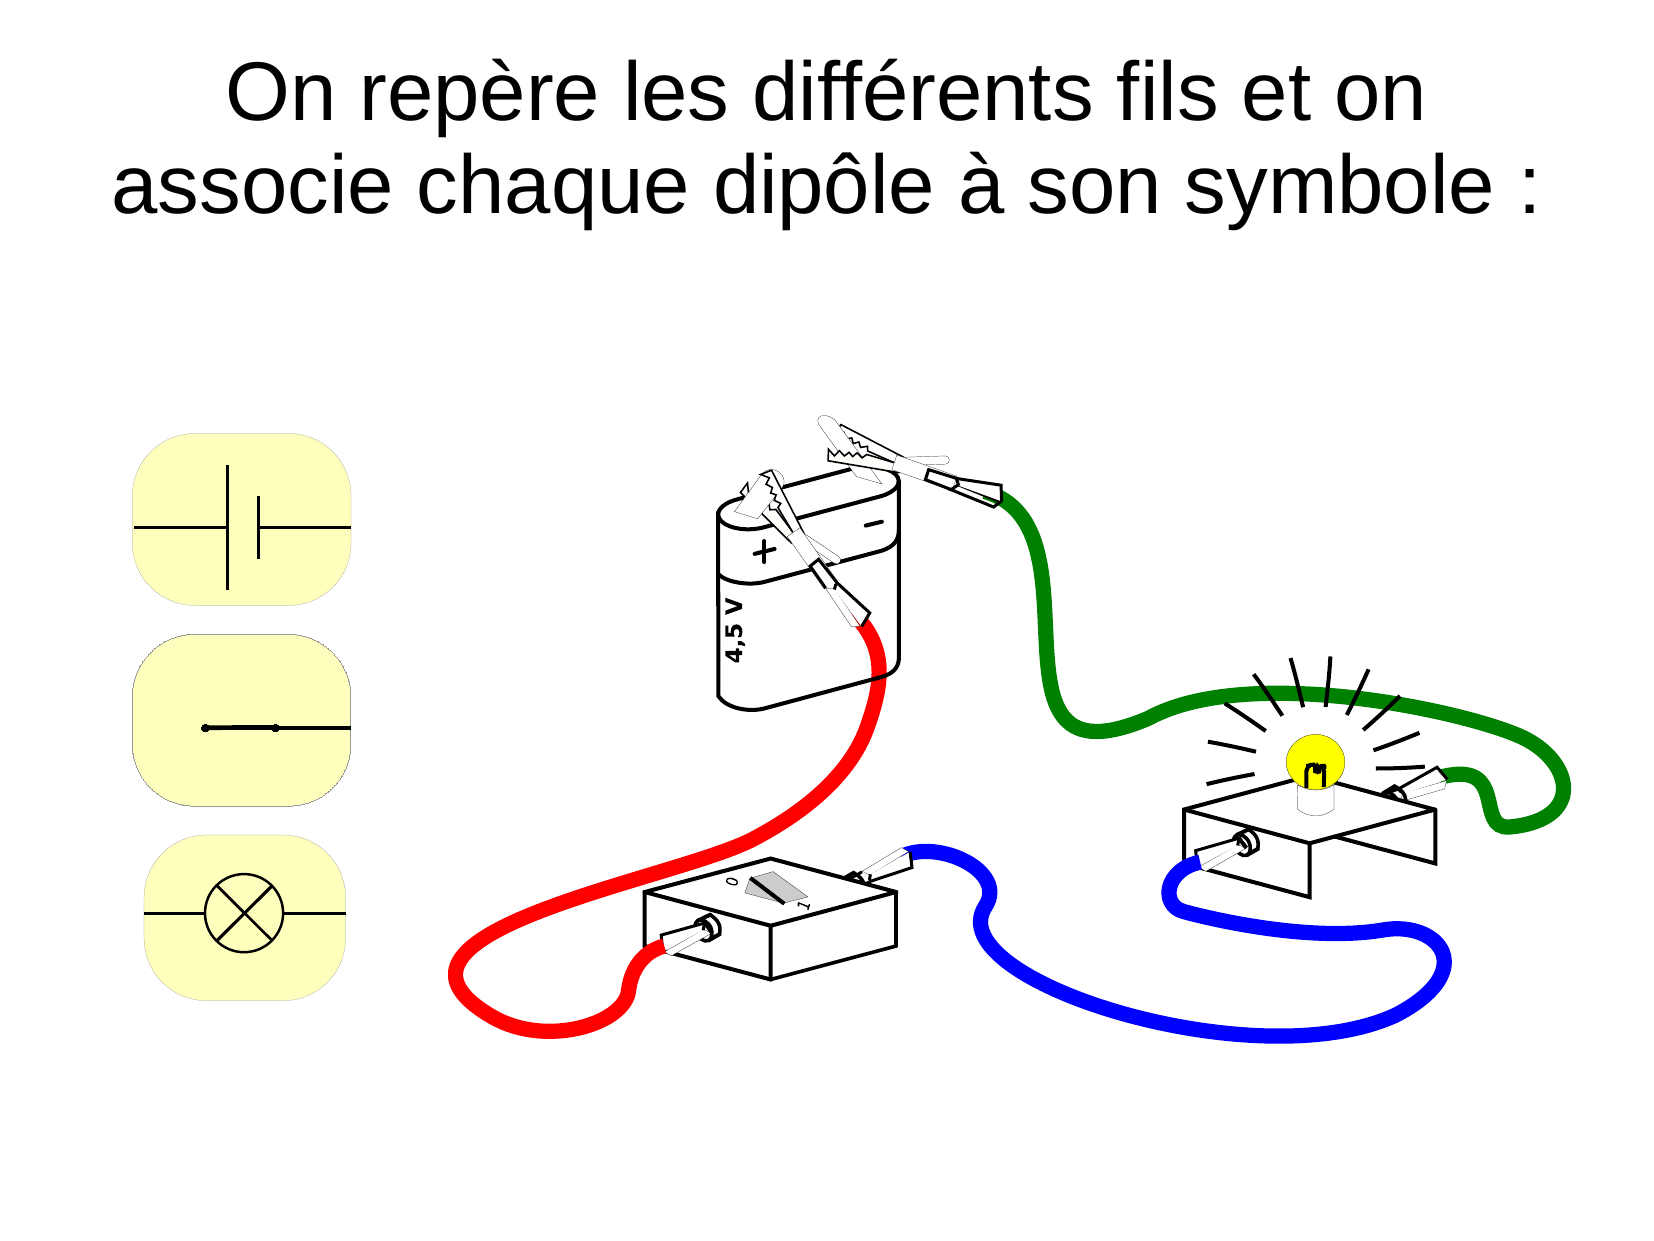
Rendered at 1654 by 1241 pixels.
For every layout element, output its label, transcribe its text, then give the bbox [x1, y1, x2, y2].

picture [448, 413, 1583, 1046]
picture [141, 832, 349, 1004]
subtitle On repère les différents fils et on associe chaque dipôle à son symbole : [82, 45, 1571, 1014]
picture [129, 431, 355, 609]
text_box [132, 634, 351, 807]
